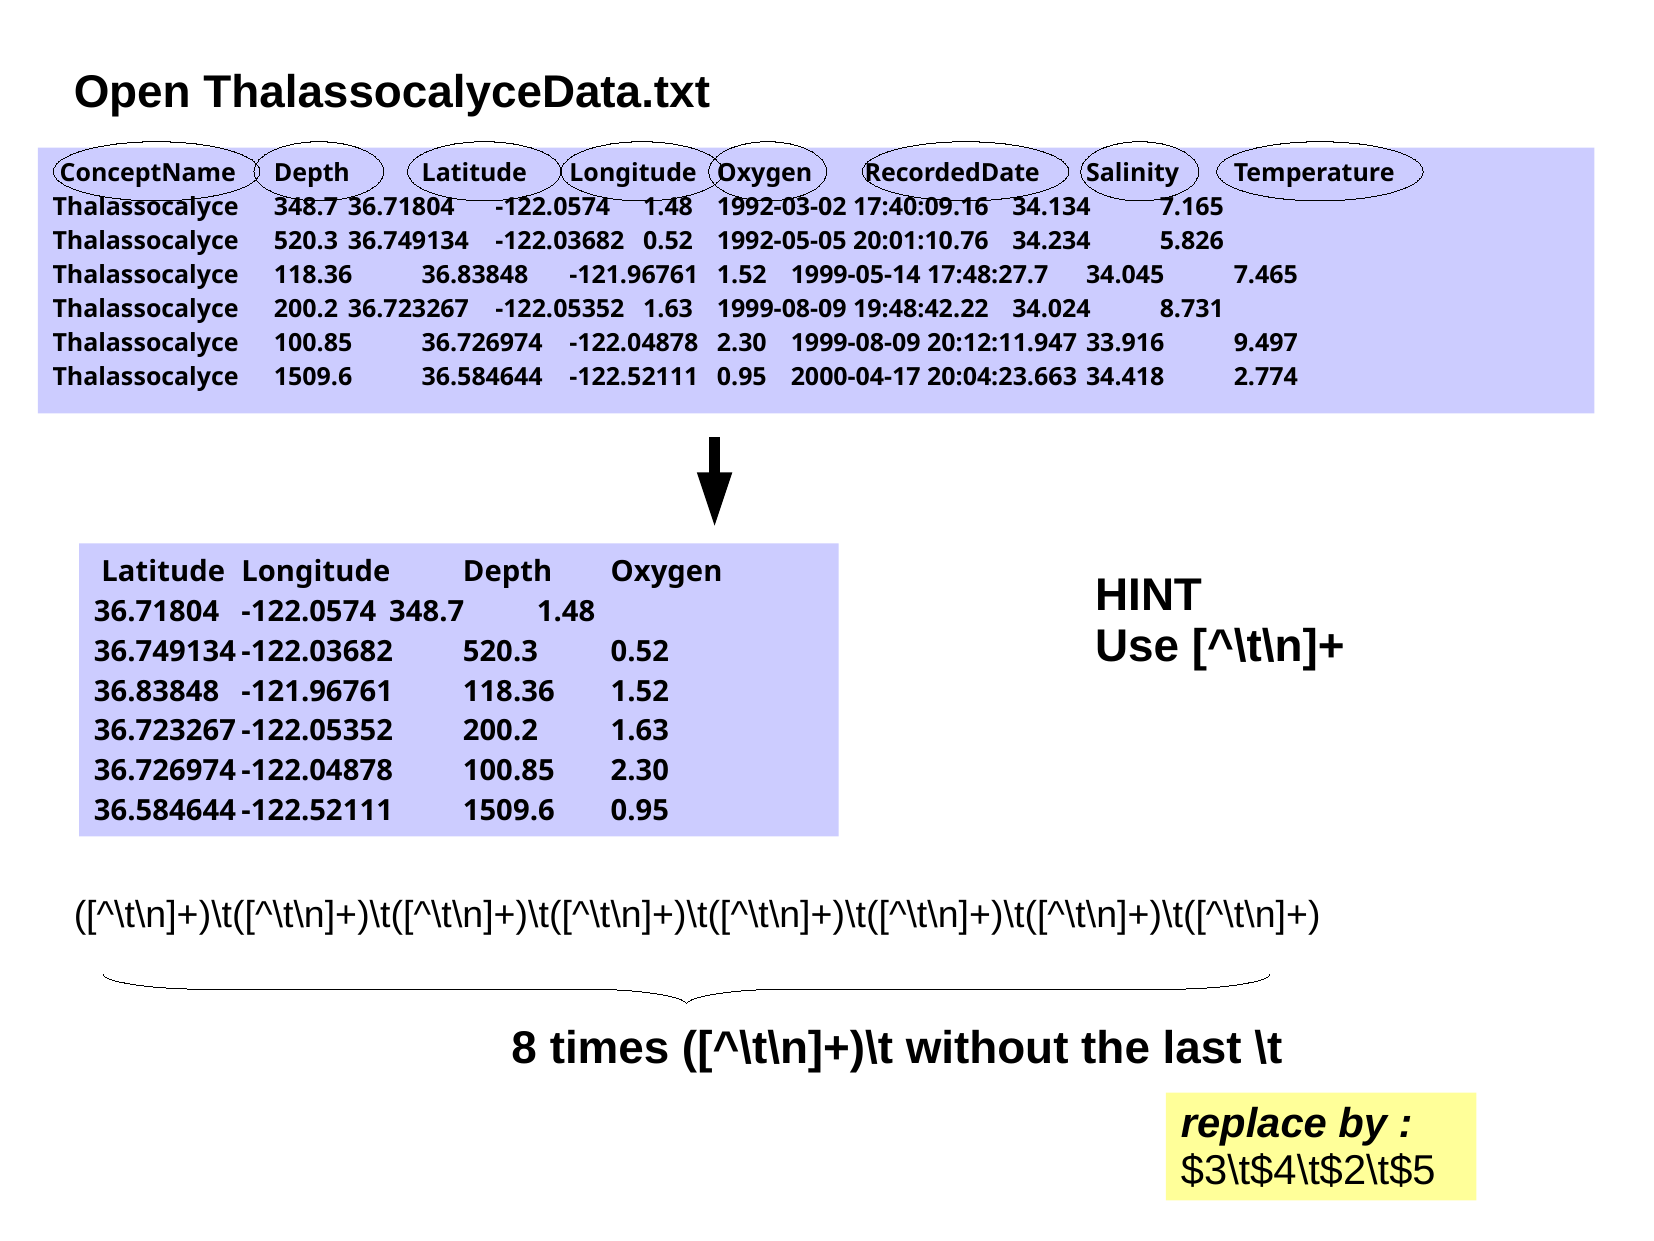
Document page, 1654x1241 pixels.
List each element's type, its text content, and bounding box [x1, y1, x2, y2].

text_box 8 times ([^\t\n]+)\t without the last \t [496, 1014, 1388, 1081]
text_box ([^\t\n]+)\t([^\t\n]+)\t([^\t\n]+)\t([^\t\n]+)\t([^\t\n]+)\t([^\t\n]+)\t([^\t\n]+)\t([^\t\n]+) [59, 885, 1536, 943]
text_box replace by : $3\t$4\t$2\t$5 [1165, 1092, 1477, 1201]
text_box ConceptName Depth Latitude Longitude Oxygen RecordedDate Salinity Temperature Thalassocalyce 348.7 36.71804 -122.0574 1.48 1992-03-02 17:40:09.16 34.134 7.165 Thalassocalyce 520.3 36.749134 -122.03682 0.52 1992-05-05 20:01:10.76 34.234 5.826 Thalassocalyce 118.36 36.83848 -121.96761 1.52 1999-05-14 17:48:27.7 34.045 7.465 Thalassocalyce 200.2 36.723267 -122.05352 1.63 1999-08-09 19:48:42.22 34.024 8.731 Thalassocalyce 100.85 36.726974 -122.04878 2.30 1999-08-09 20:12:11.947 33.916 9.497 Thalassocalyce 1509.6 36.584644 -122.52111 0.95 2000-04-17 20:04:23.663 34.418 2.774 [37, 147, 1595, 414]
text_box Latitude Longitude Depth Oxygen 36.71804 -122.0574 348.7 1.48 36.749134 -122.03682 520.3 0.52 36.83848 -121.96761 118.36 1.52 36.723267 -122.05352 200.2 1.63 36.726974 -122.04878 100.85 2.30 36.584644 -122.52111 1509.6 0.95 [79, 543, 839, 798]
text_box HINT Use [^\t\n]+ [1080, 561, 1447, 680]
text_box Open ThalassocalyceData.txt [59, 59, 761, 126]
